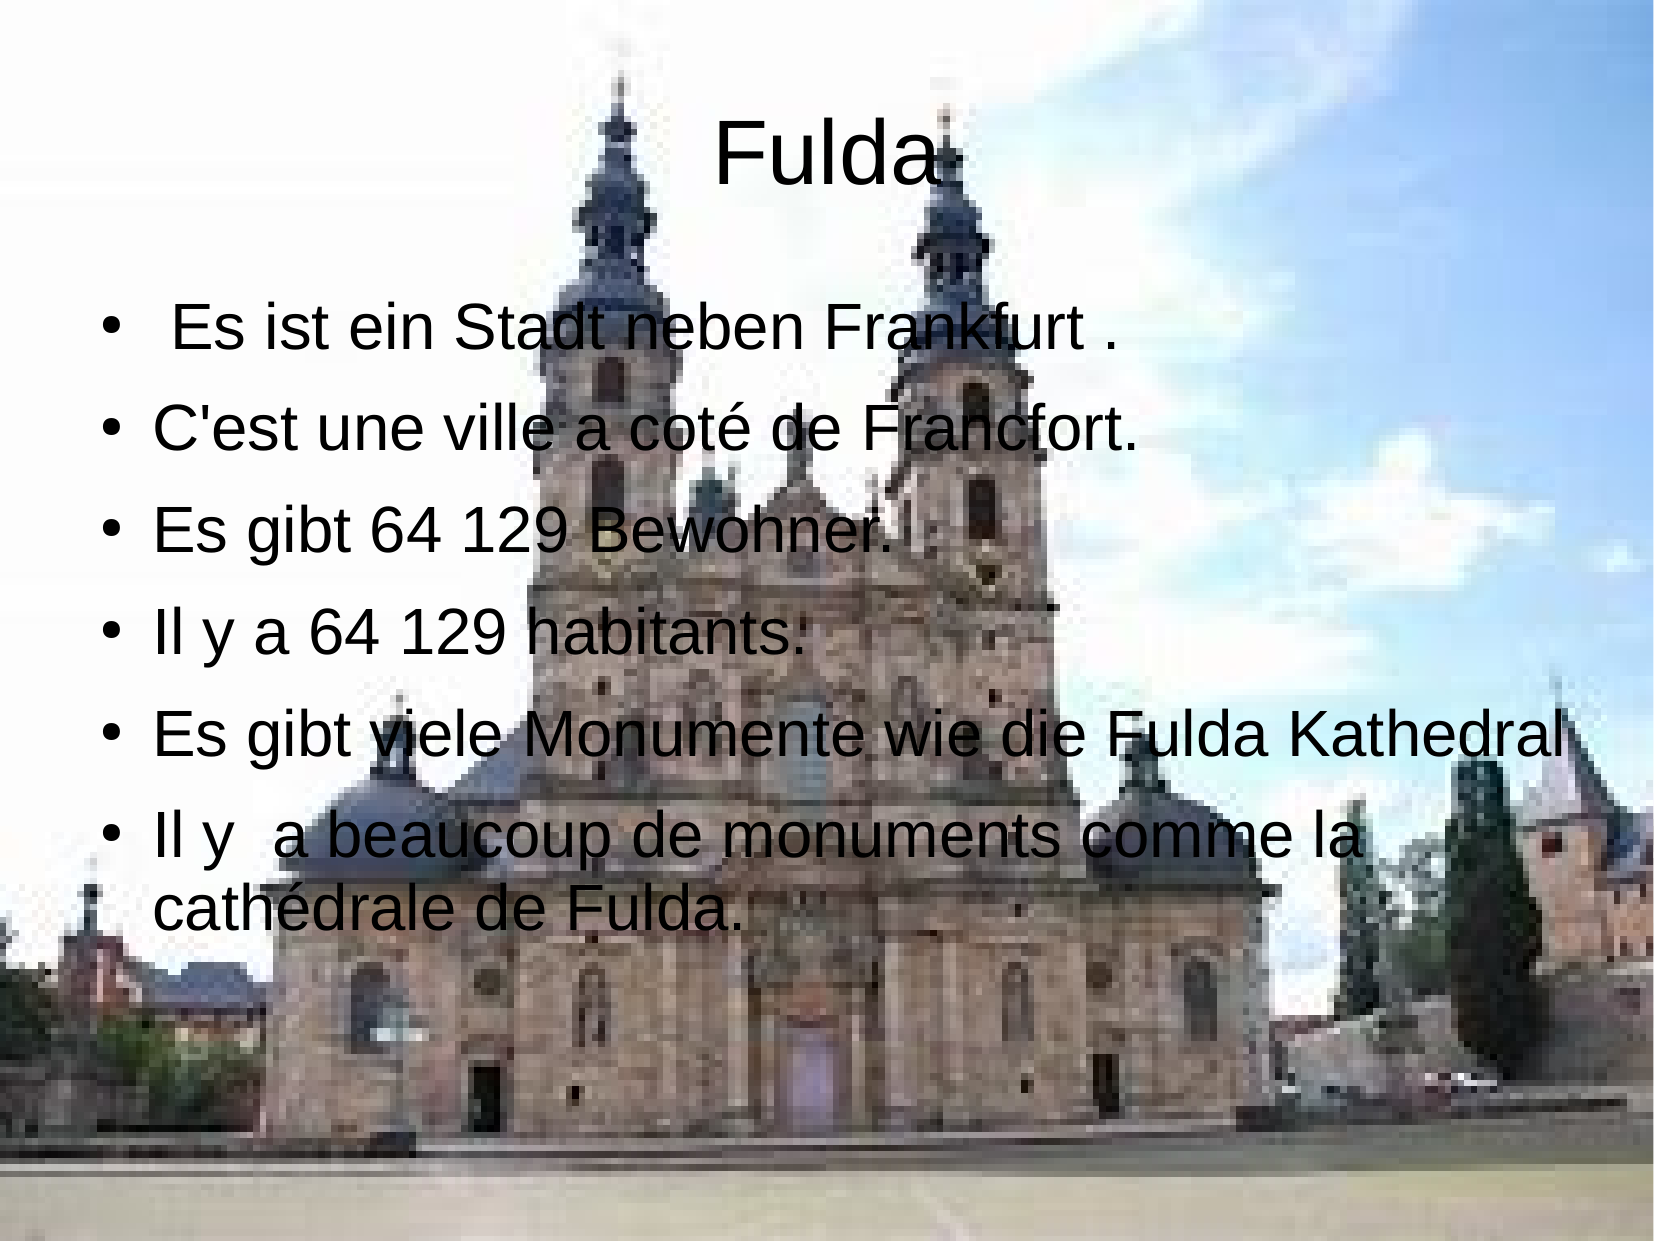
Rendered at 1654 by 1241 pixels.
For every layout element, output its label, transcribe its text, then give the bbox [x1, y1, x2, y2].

picture [0, 0, 1654, 1241]
list Es ist ein Stadt neben Frankfurt . C'est une ville a coté de Francfort. Es gibt 64 129 Bewohner. Il y a 64 129 habitants. Es gibt viele Monumente wie die Fulda Kathedral Il y a beaucoup de monuments comme la cathédrale de Fulda. [82, 290, 1571, 1010]
title Fulda [82, 49, 1571, 257]
